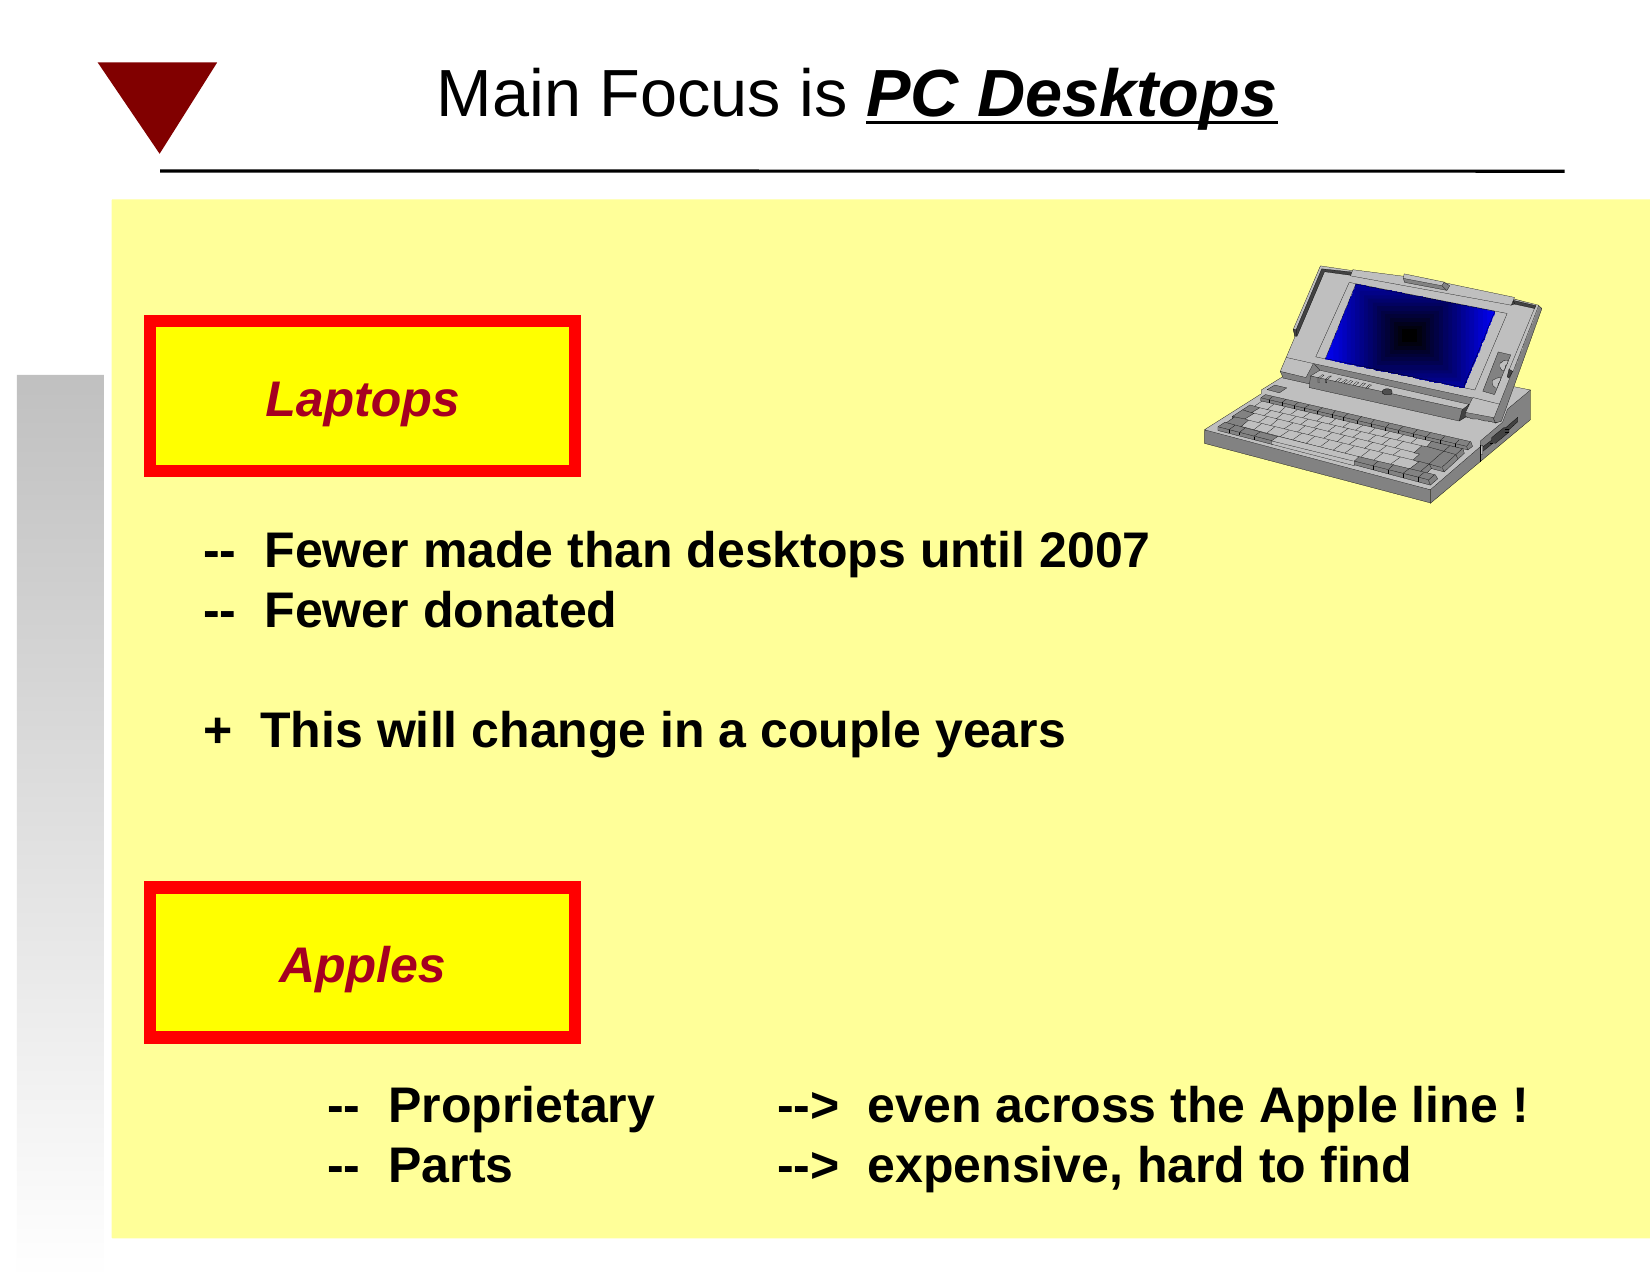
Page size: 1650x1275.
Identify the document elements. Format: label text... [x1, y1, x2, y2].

text_box [97, 62, 218, 154]
text_box [16, 374, 105, 1275]
text_box Apples [149, 887, 575, 1038]
text_box -- Proprietary --> even across the Apple line ! -- Parts --> expensive, hard to find [312, 1064, 1545, 1201]
text_box Laptops [149, 321, 575, 472]
text_box Main Focus is PC Desktops [421, 42, 1386, 138]
picture [1204, 265, 1542, 504]
text_box [112, 200, 1650, 1238]
text_box -- Fewer made than desktops until 2007 -- Fewer donated + This will change in a couple years [188, 509, 1167, 765]
